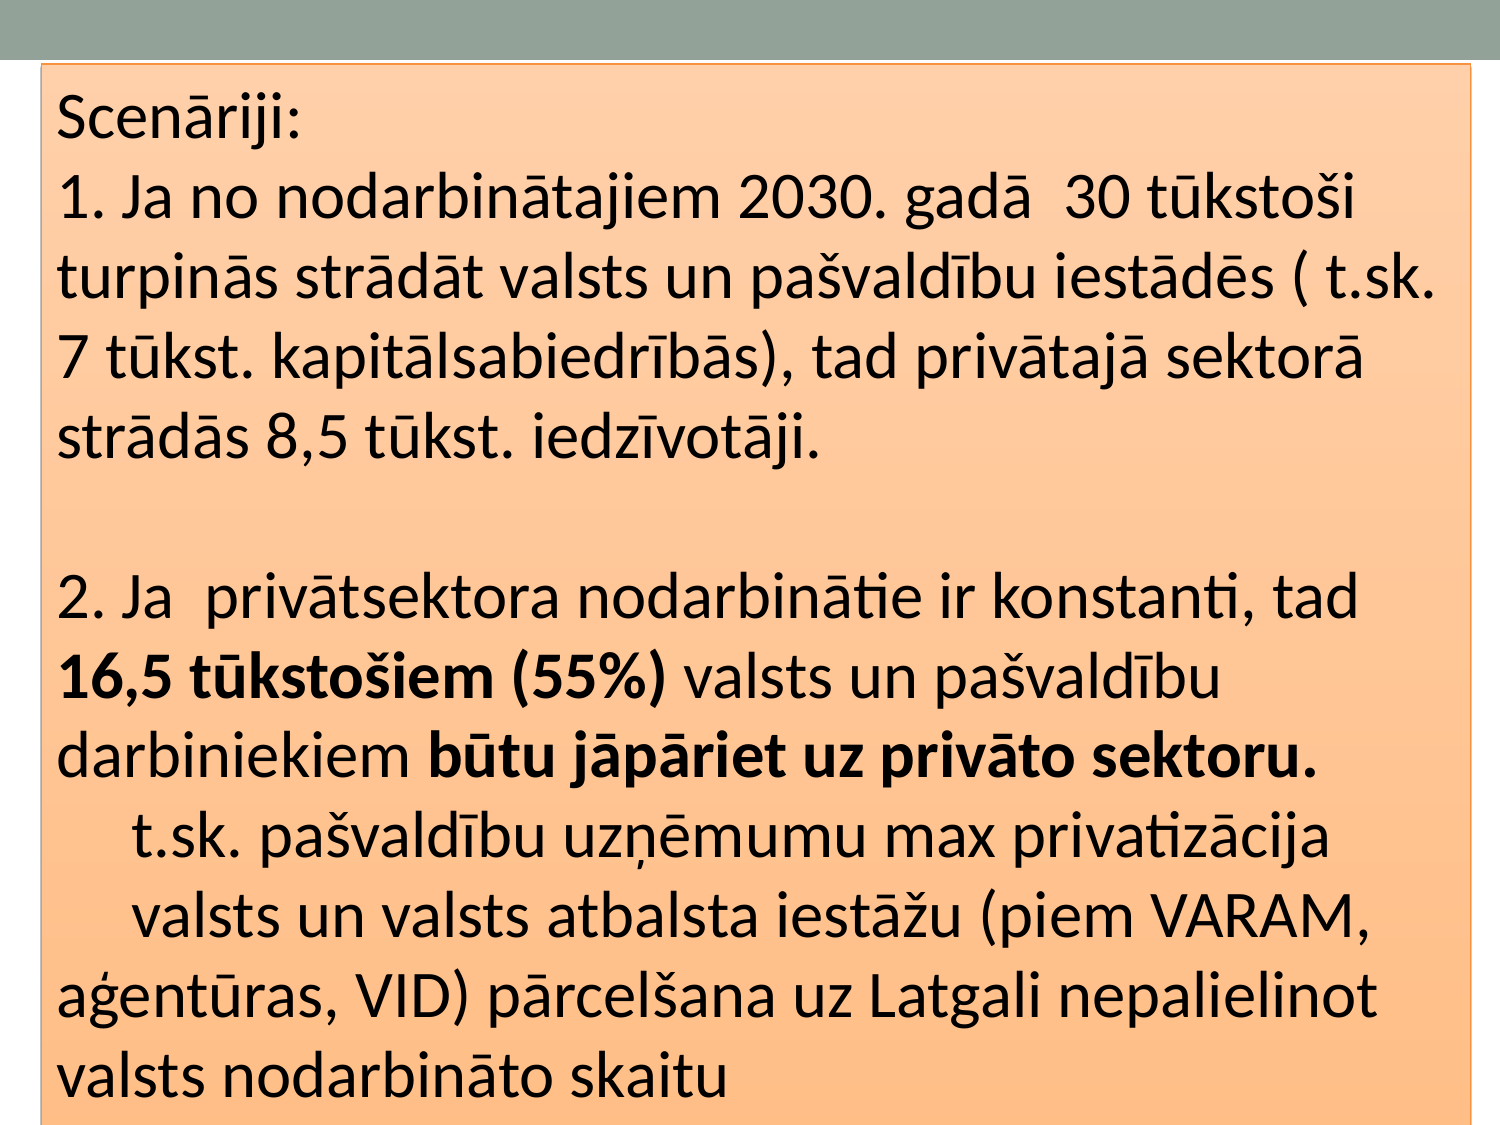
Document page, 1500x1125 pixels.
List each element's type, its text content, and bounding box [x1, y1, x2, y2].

text_box Scenāriji: 1. Ja no nodarbinātajiem 2030. gadā 30 tūkstoši turpinās strādāt valsts un pašvaldību iestādēs ( t.sk. 7 tūkst. kapitālsabiedrībās), tad privātajā sektorā strādās 8,5 tūkst. iedzīvotāji. 2. Ja privātsektora nodarbinātie ir konstanti, tad 16,5 tūkstošiem (55%) valsts un pašvaldību darbiniekiem būtu jāpāriet uz privāto sektoru. t.sk. pašvaldību uzņēmumu max privatizācija valsts un valsts atbalsta iestāžu (piem VARAM, aģentūras, VID) pārcelšana uz Latgali nepalielinot valsts nodarbināto skaitu [41, 64, 1471, 1125]
